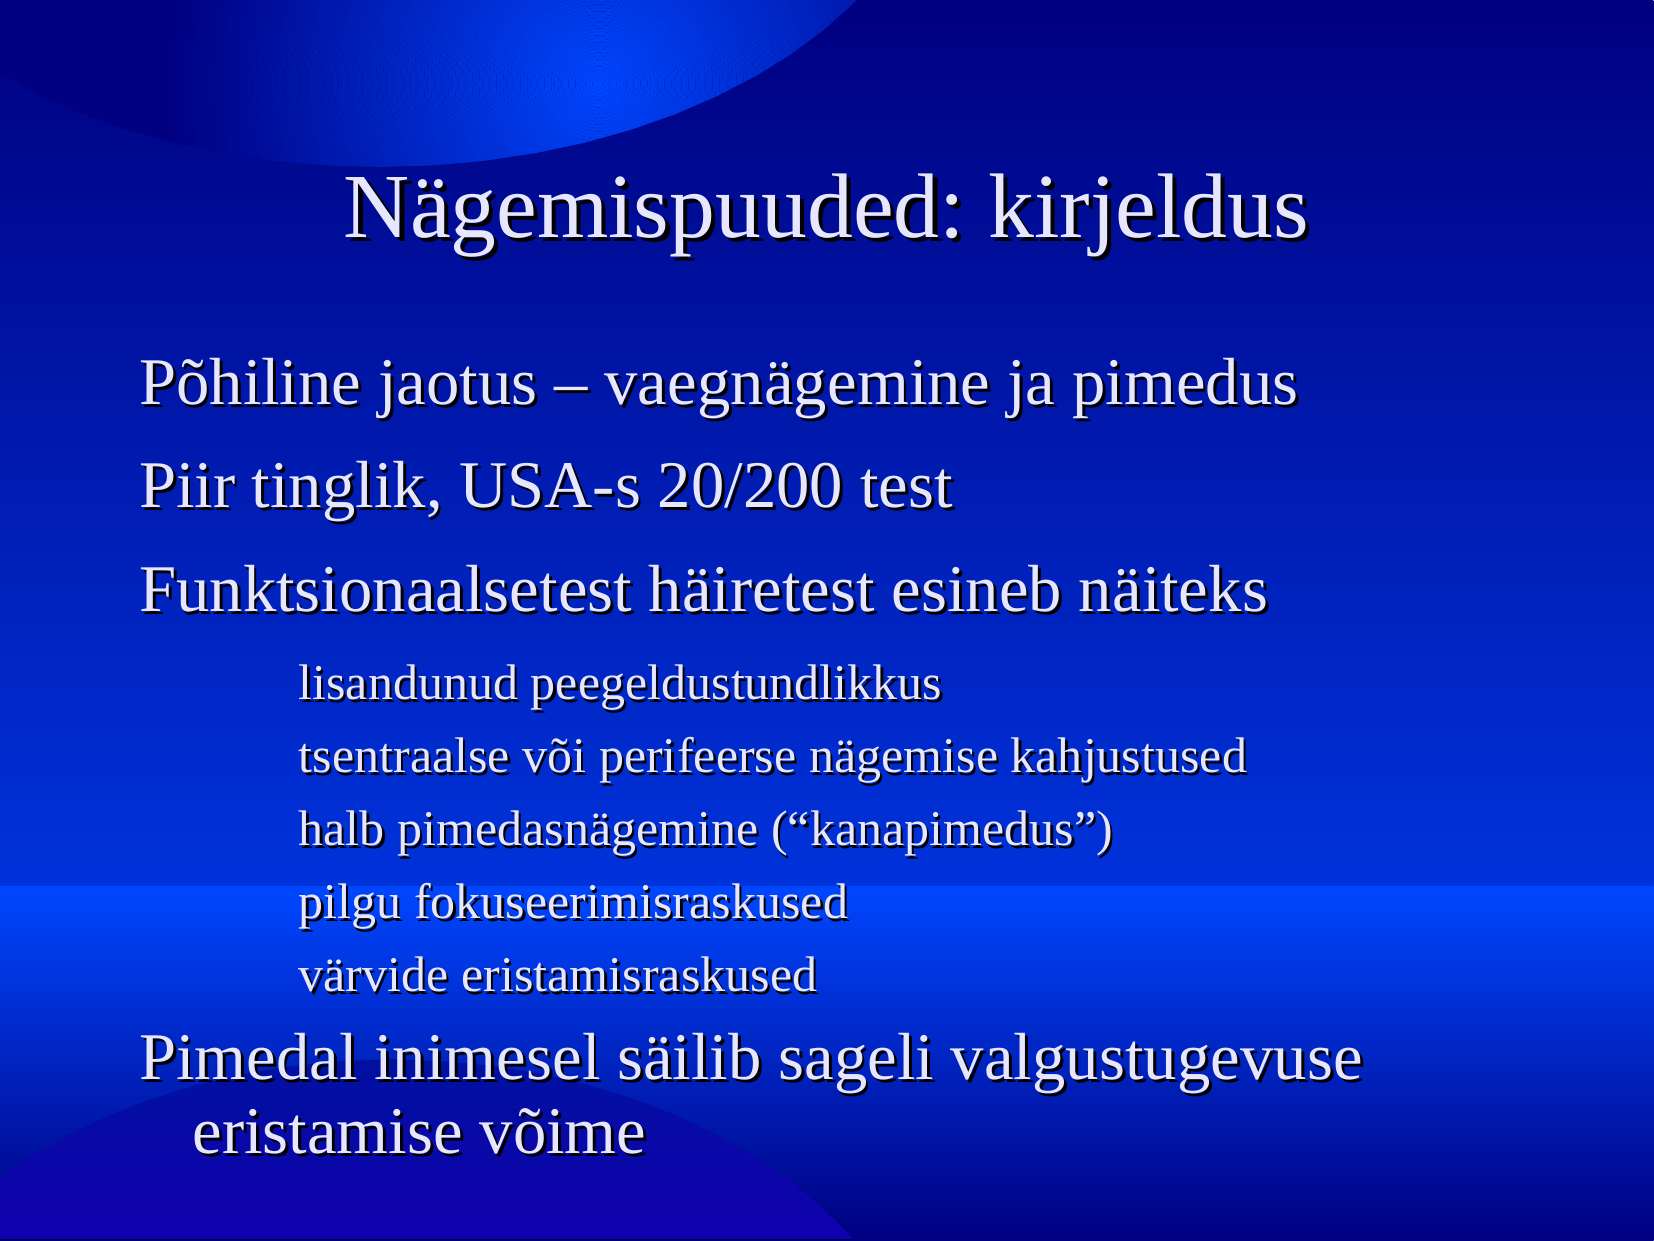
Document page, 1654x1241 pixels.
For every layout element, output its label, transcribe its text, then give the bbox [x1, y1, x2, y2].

title Nägemispuuded: kirjeldus [121, 102, 1534, 311]
list Põhiline jaotus – vaegnägemine ja pimedus Piir tinglik, USA-s 20/200 test Funktsionaalsetest häiretest esineb näiteks lisandunud peegeldustundlikkus tsentraalse või perifeerse nägemise kahjustused halb pimedasnägemine (“kanapimedus”) pilgu fokuseerimisraskused värvide eristamisraskused Pimedal inimesel säilib sageli valgustugevuse eristamise võime [121, 344, 1534, 1169]
